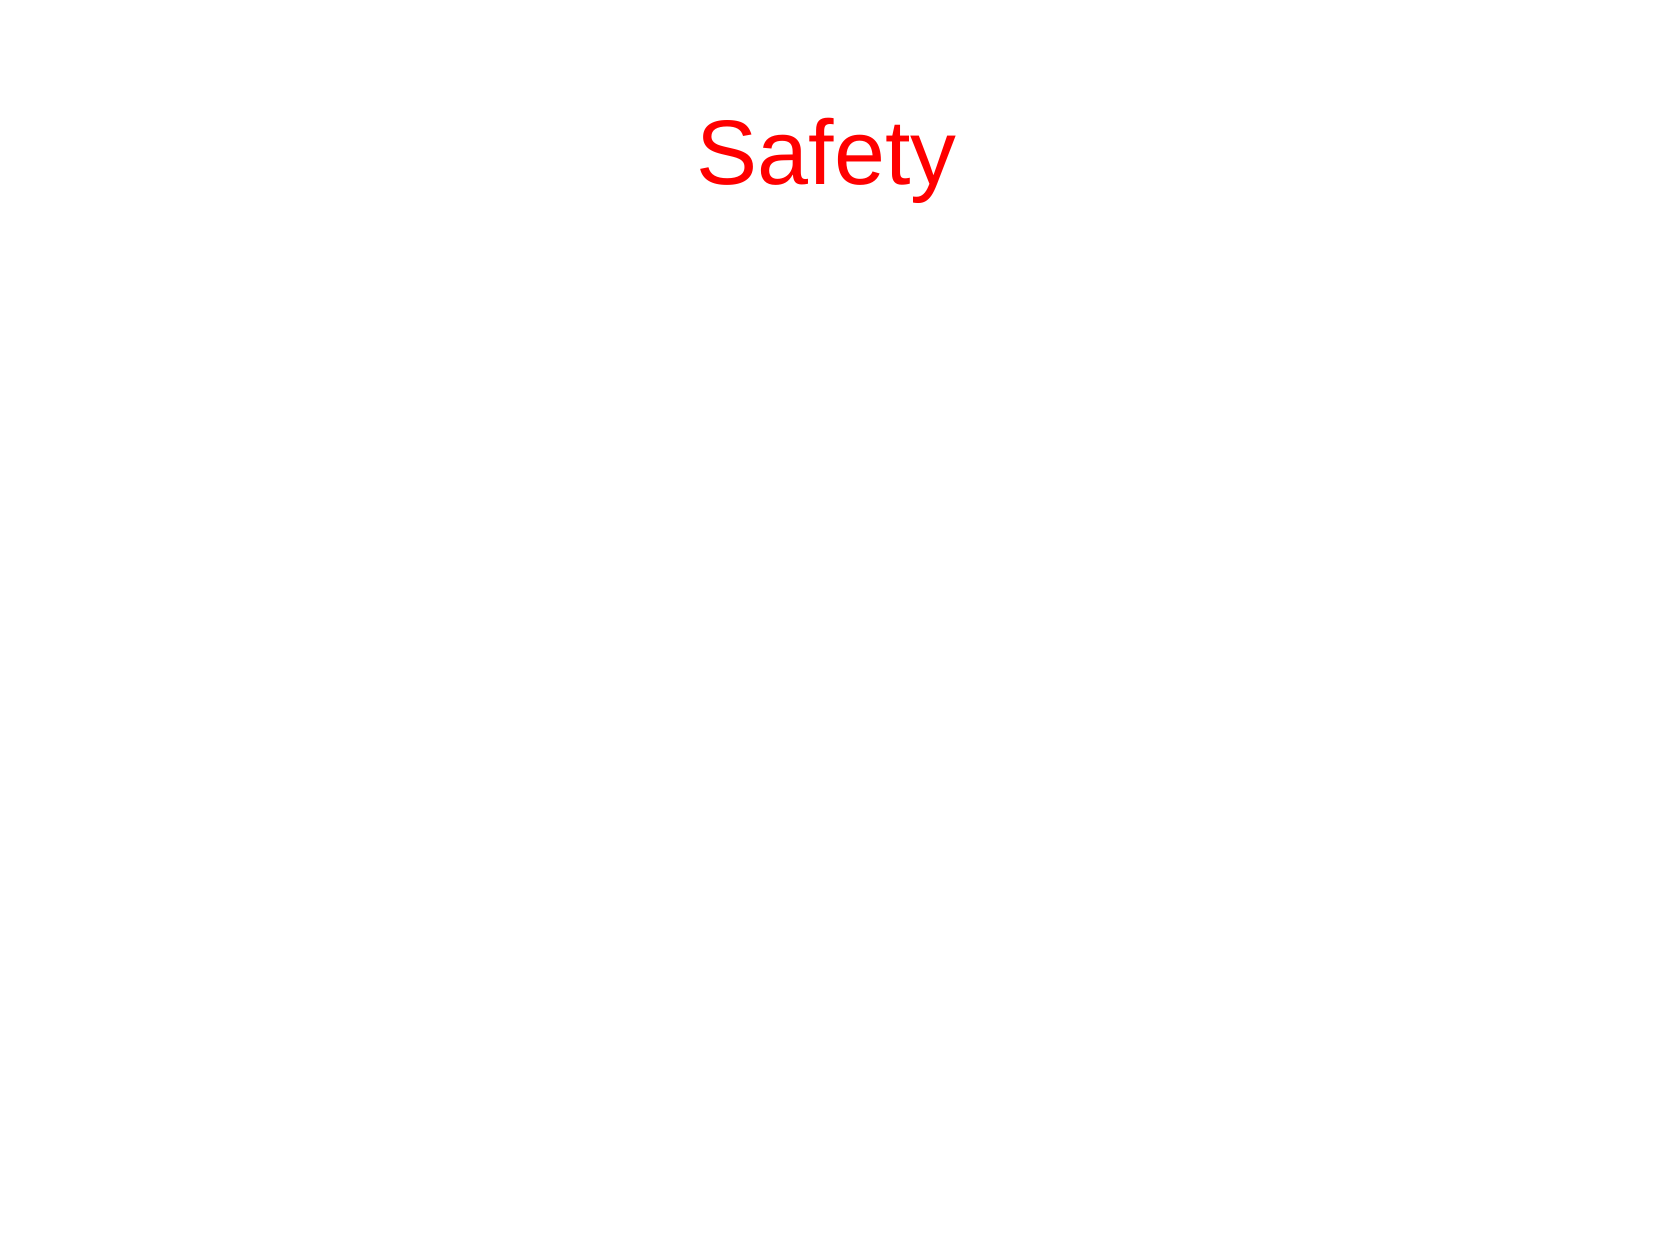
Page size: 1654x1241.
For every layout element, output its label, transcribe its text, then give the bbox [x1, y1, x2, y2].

title Safety [82, 56, 1571, 250]
